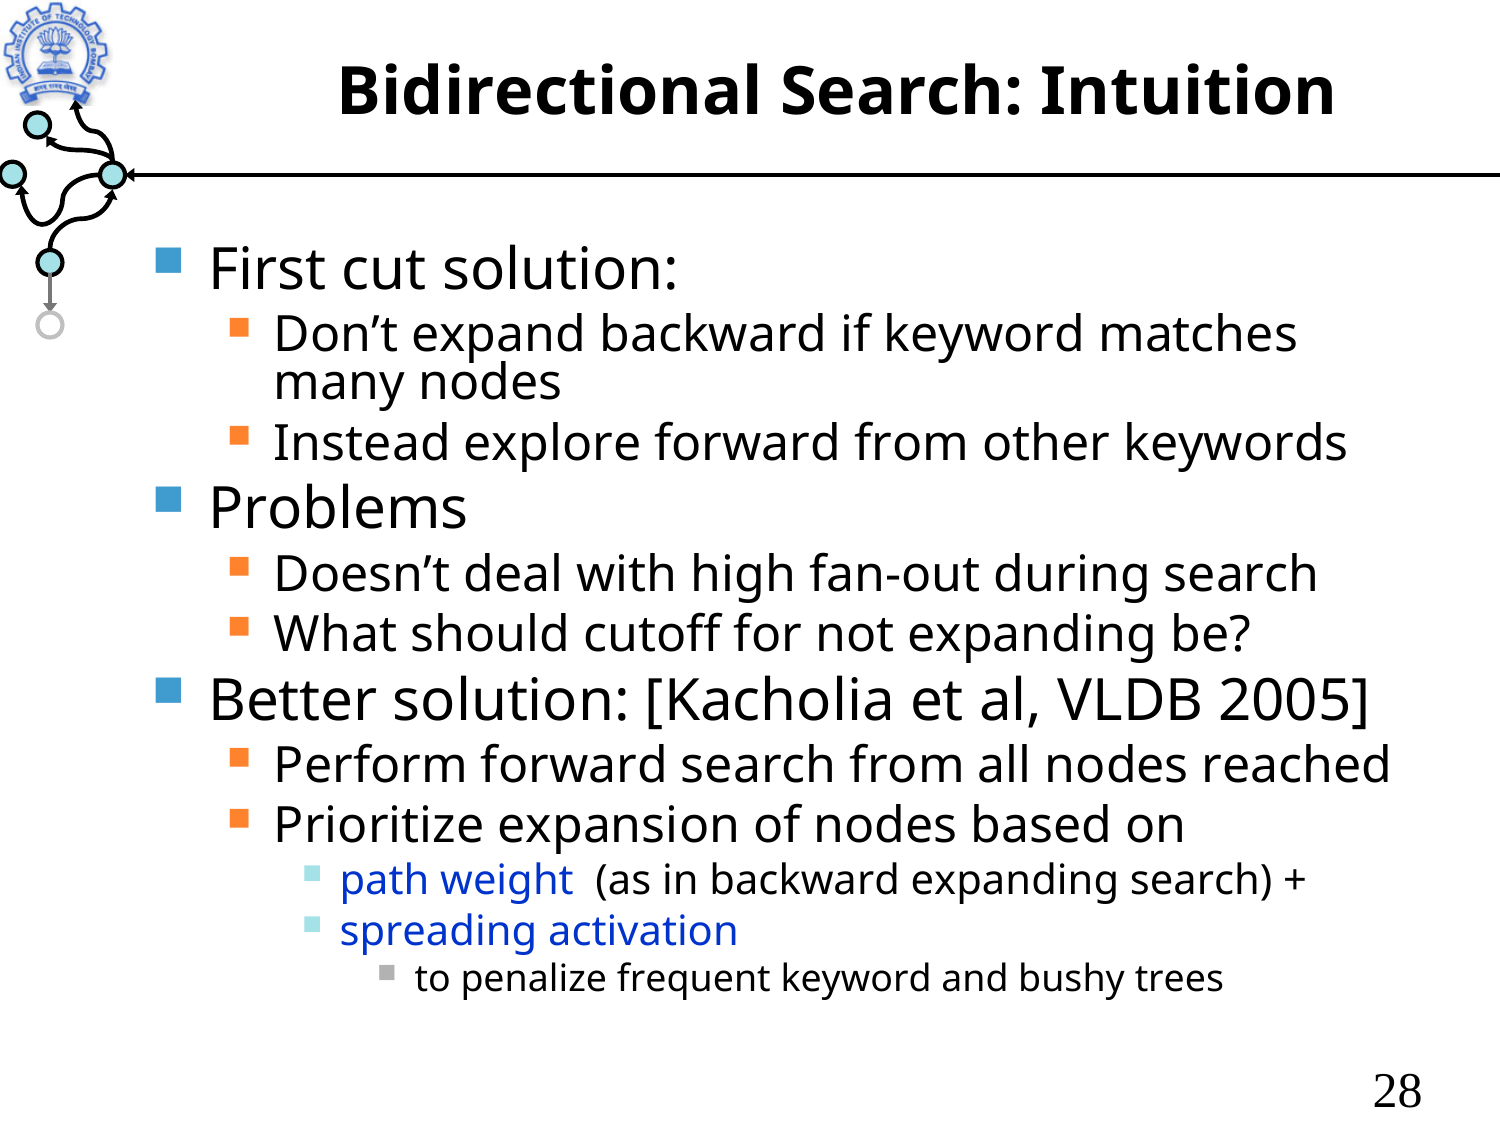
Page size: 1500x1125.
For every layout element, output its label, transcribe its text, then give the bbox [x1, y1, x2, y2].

picture [0, 0, 113, 106]
list First cut solution: Don’t expand backward if keyword matches many nodes Instead explore forward from other keywords Problems Doesn’t deal with high fan-out during search What should cutoff for not expanding be? Better solution: [Kacholia et al, VLDB 2005] Perform forward search from all nodes reached Prioritize expansion of nodes based on path weight (as in backward expanding search) + spreading activation to penalize frequent keyword and bushy trees [137, 237, 1450, 1063]
title Bidirectional Search: Intuition [200, 12, 1476, 163]
